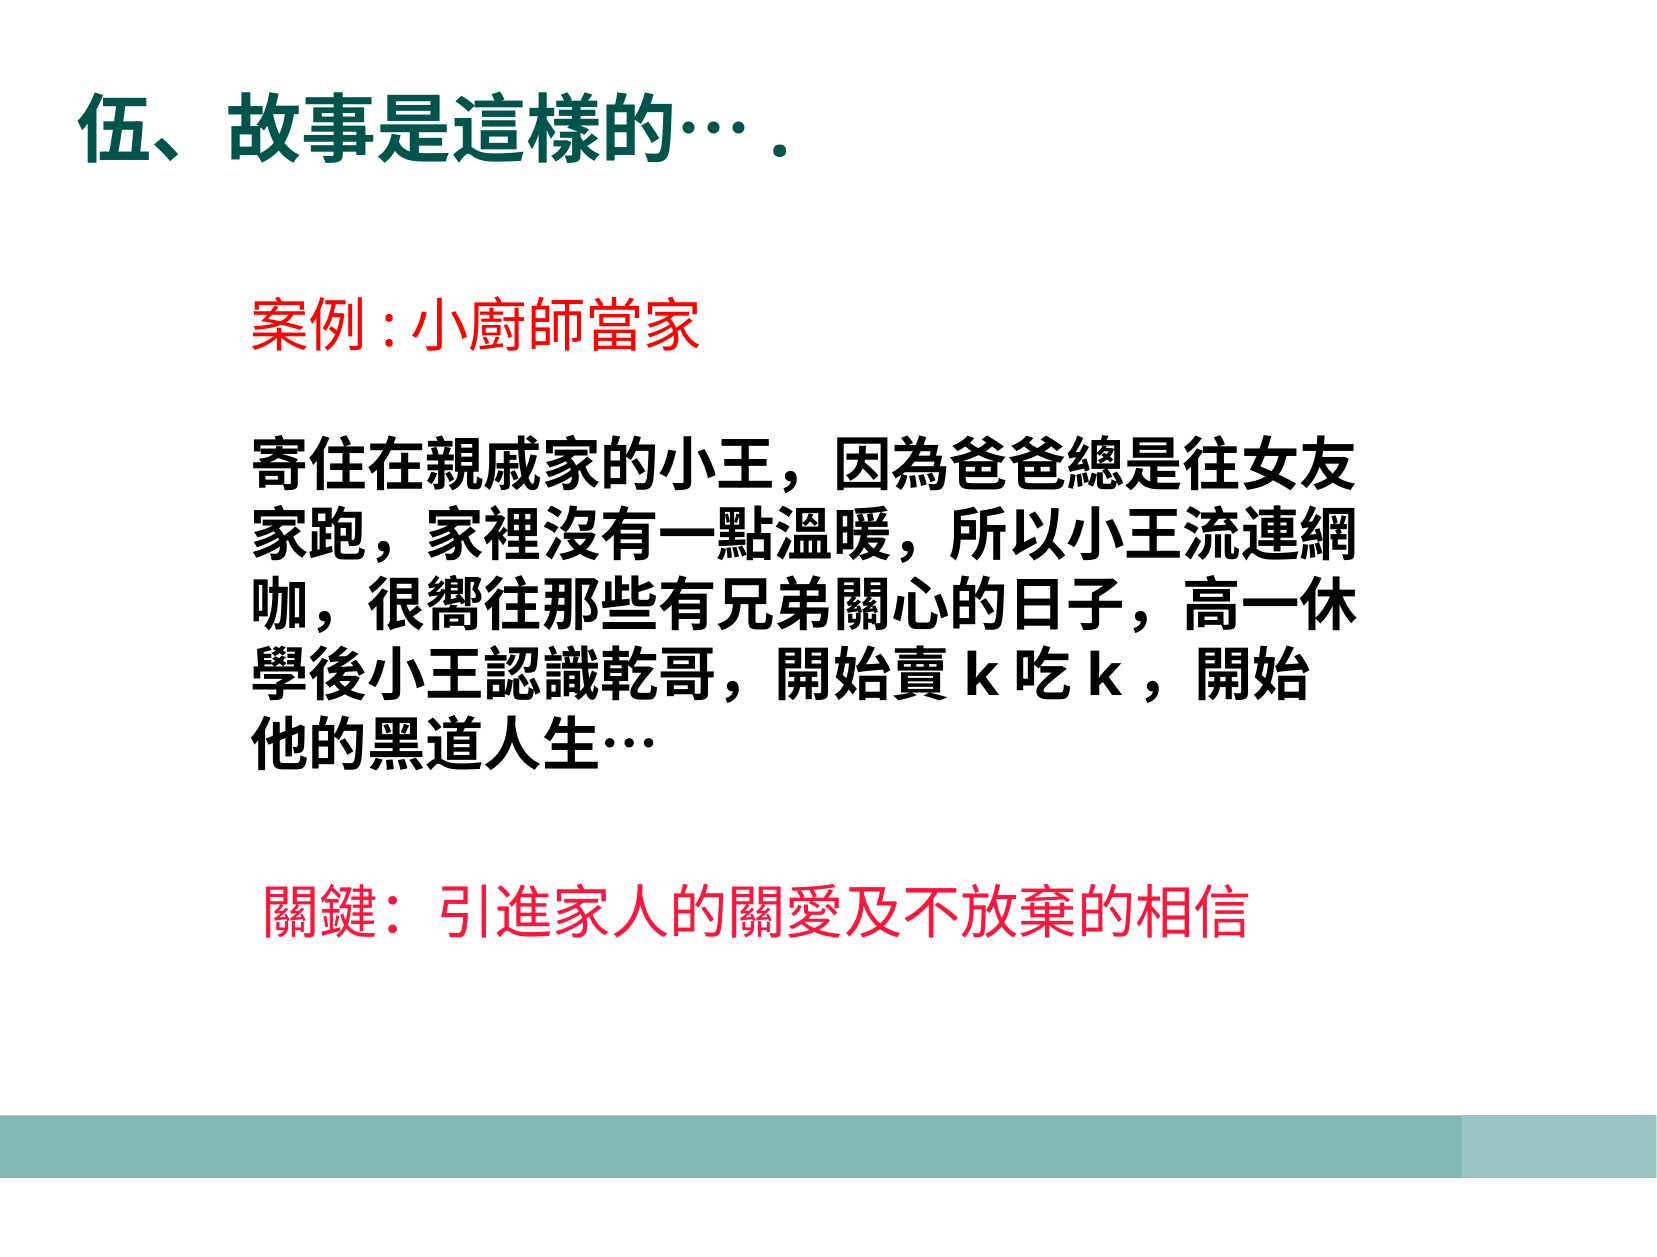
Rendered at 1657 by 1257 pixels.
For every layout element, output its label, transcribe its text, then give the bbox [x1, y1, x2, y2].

text_box 案例:小廚師當家 寄住在親戚家的小王，因為爸爸總是往女友家跑，家裡沒有一點溫暖，所以小王流連網咖，很嚮往那些有兄弟關心的日子，高一休學後小王認識乾哥，開始賣k吃k，開始他的黑道人生… [236, 280, 1384, 785]
text_box 關鍵：引進家人的關愛及不放棄的相信 [246, 867, 1267, 953]
text_box 伍、故事是這樣的…. [60, 49, 1560, 203]
